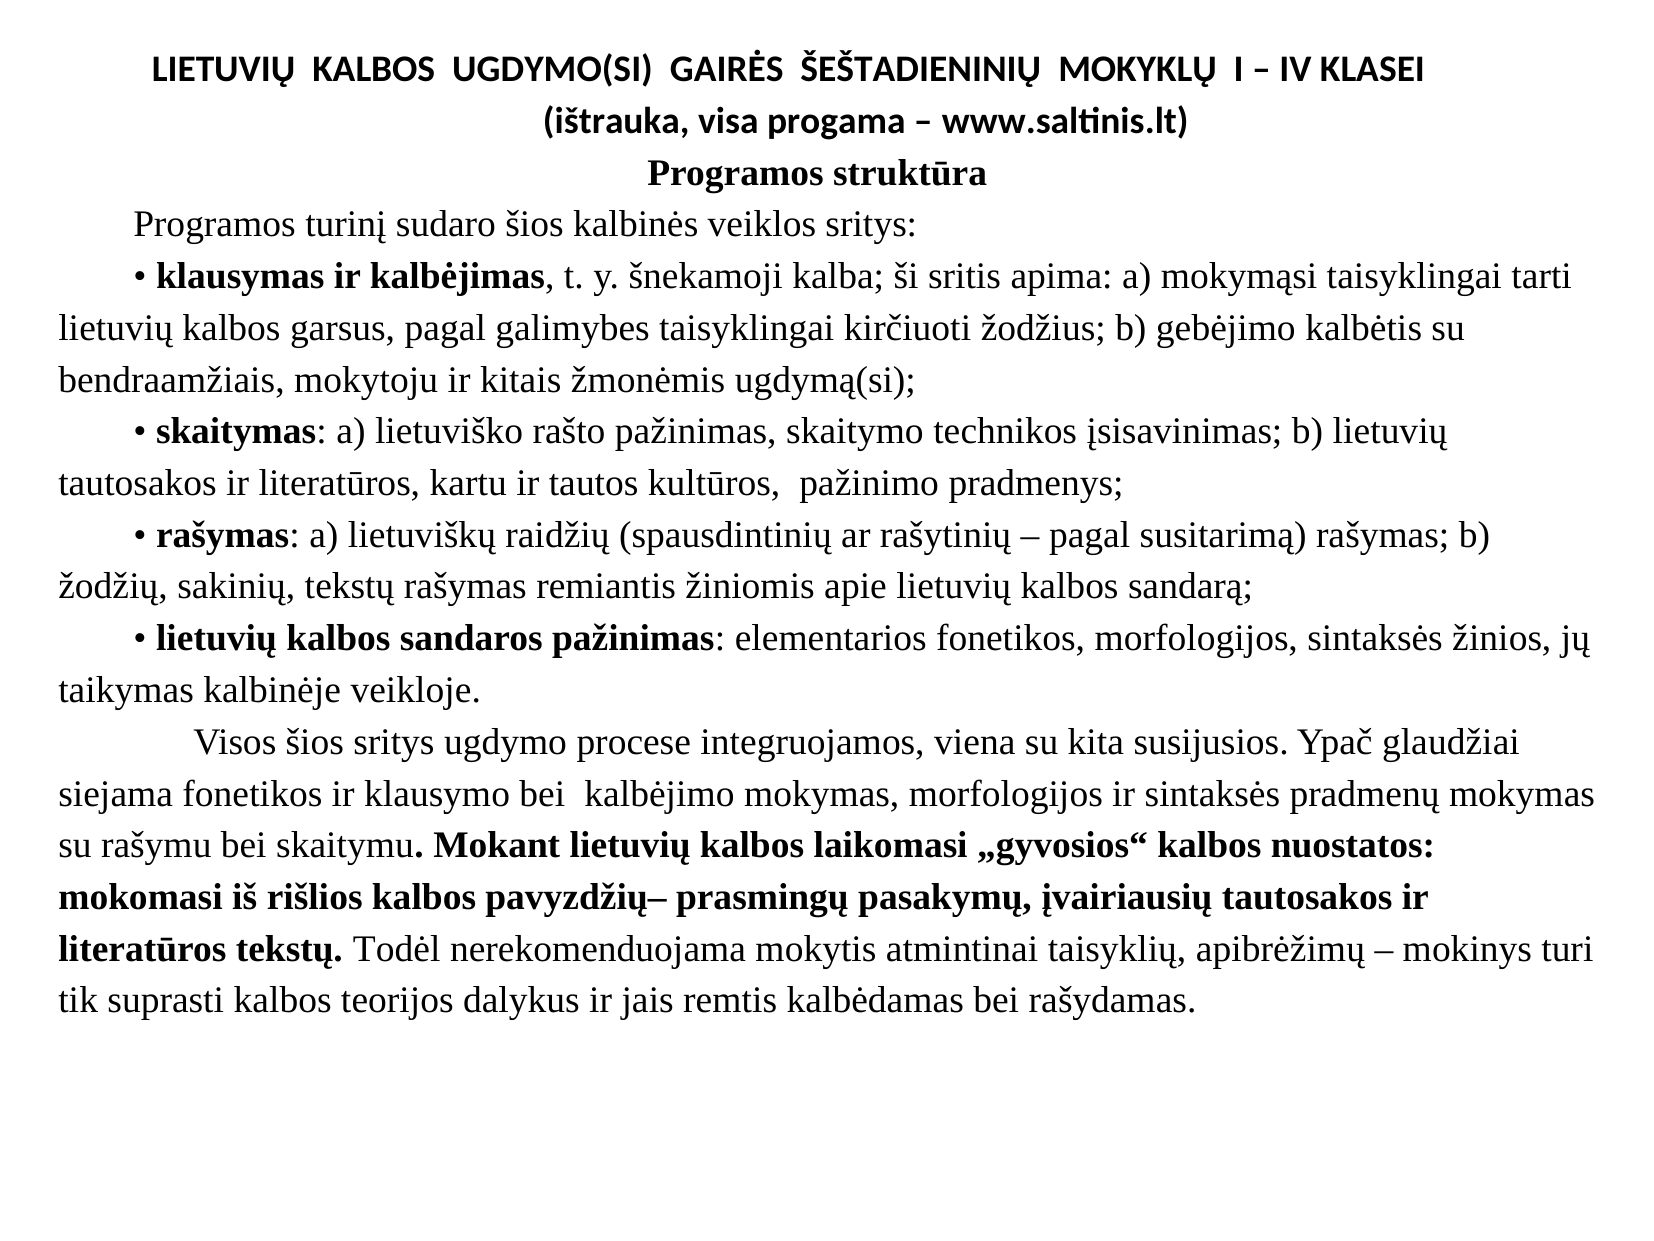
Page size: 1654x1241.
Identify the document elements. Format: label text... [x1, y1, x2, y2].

text_box LIETUVIŲ KALBOS UGDYMO(SI) GAIRĖS ŠEŠTADIENINIŲ MOKYKLŲ I – IV KLASEI (ištrauka, visa progama – www.saltinis.lt) Programos struktūra Programos turinį sudaro šios kalbinės veiklos sritys: • klausymas ir kalbėjimas, t. y. šnekamoji kalba; ši sritis apima: a) mokymąsi taisyklingai tarti lietuvių kalbos garsus, pagal galimybes taisyklingai kirčiuoti žodžius; b) gebėjimo kalbėtis su bendraamžiais, mokytoju ir kitais žmonėmis ugdymą(si); • skaitymas: a) lietuviško rašto pažinimas, skaitymo technikos įsisavinimas; b) lietuvių tautosakos ir literatūros, kartu ir tautos kultūros, pažinimo pradmenys; • rašymas: a) lietuviškų raidžių (spausdintinių ar rašytinių – pagal susitarimą) rašymas; b) žodžių, sakinių, tekstų rašymas remiantis žiniomis apie lietuvių kalbos sandarą; • lietuvių kalbos sandaros pažinimas: elementarios fonetikos, morfologijos, sintaksės žinios, jų taikymas kalbinėje veikloje. Visos šios sritys ugdymo procese integruojamos, viena su kita susijusios. Ypač glaudžiai siejama fonetikos ir klausymo bei kalbėjimo mokymas, morfologijos ir sintaksės pradmenų mokymas su rašymu bei skaitymu. Mokant lietuvių kalbos laikomasi „gyvosios“ kalbos nuostatos: mokomasi iš rišlios kalbos pavyzdžių– prasmingų pasakymų, įvairiausių tautosakos ir literatūros tekstų. Todėl nerekomenduojama mokytis atmintinai taisyklių, apibrėžimų – mokinys turi tik suprasti kalbos teorijos dalykus ir jais remtis kalbėdamas bei rašydamas. [43, 0, 1622, 1126]
